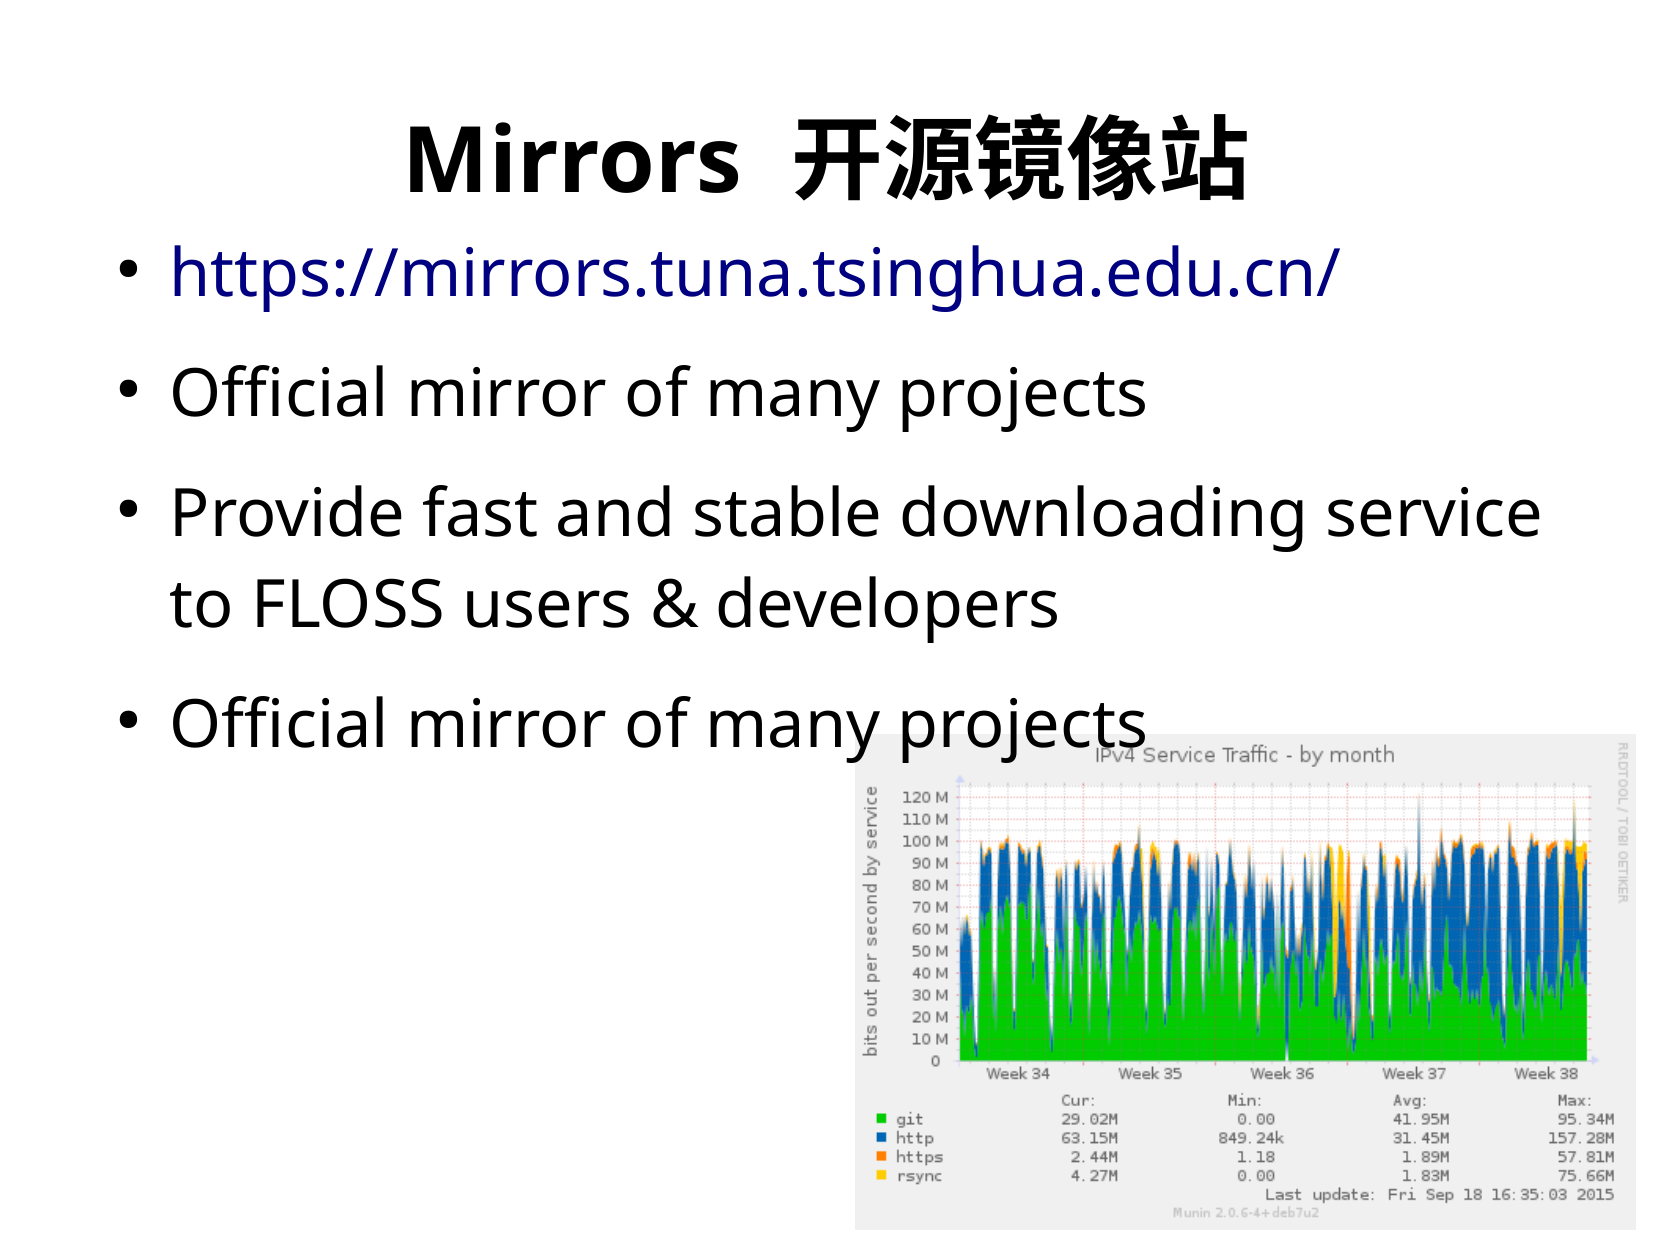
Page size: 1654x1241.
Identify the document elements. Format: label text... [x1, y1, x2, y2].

list https://mirrors.tuna.tsinghua.edu.cn/ Official mirror of many projects Provide fast and stable downloading service to FLOSS users & developers Official mirror of many projects [98, 225, 1587, 945]
picture [855, 734, 1636, 1231]
title Mirrors 开源镜像站 [82, 49, 1571, 257]
